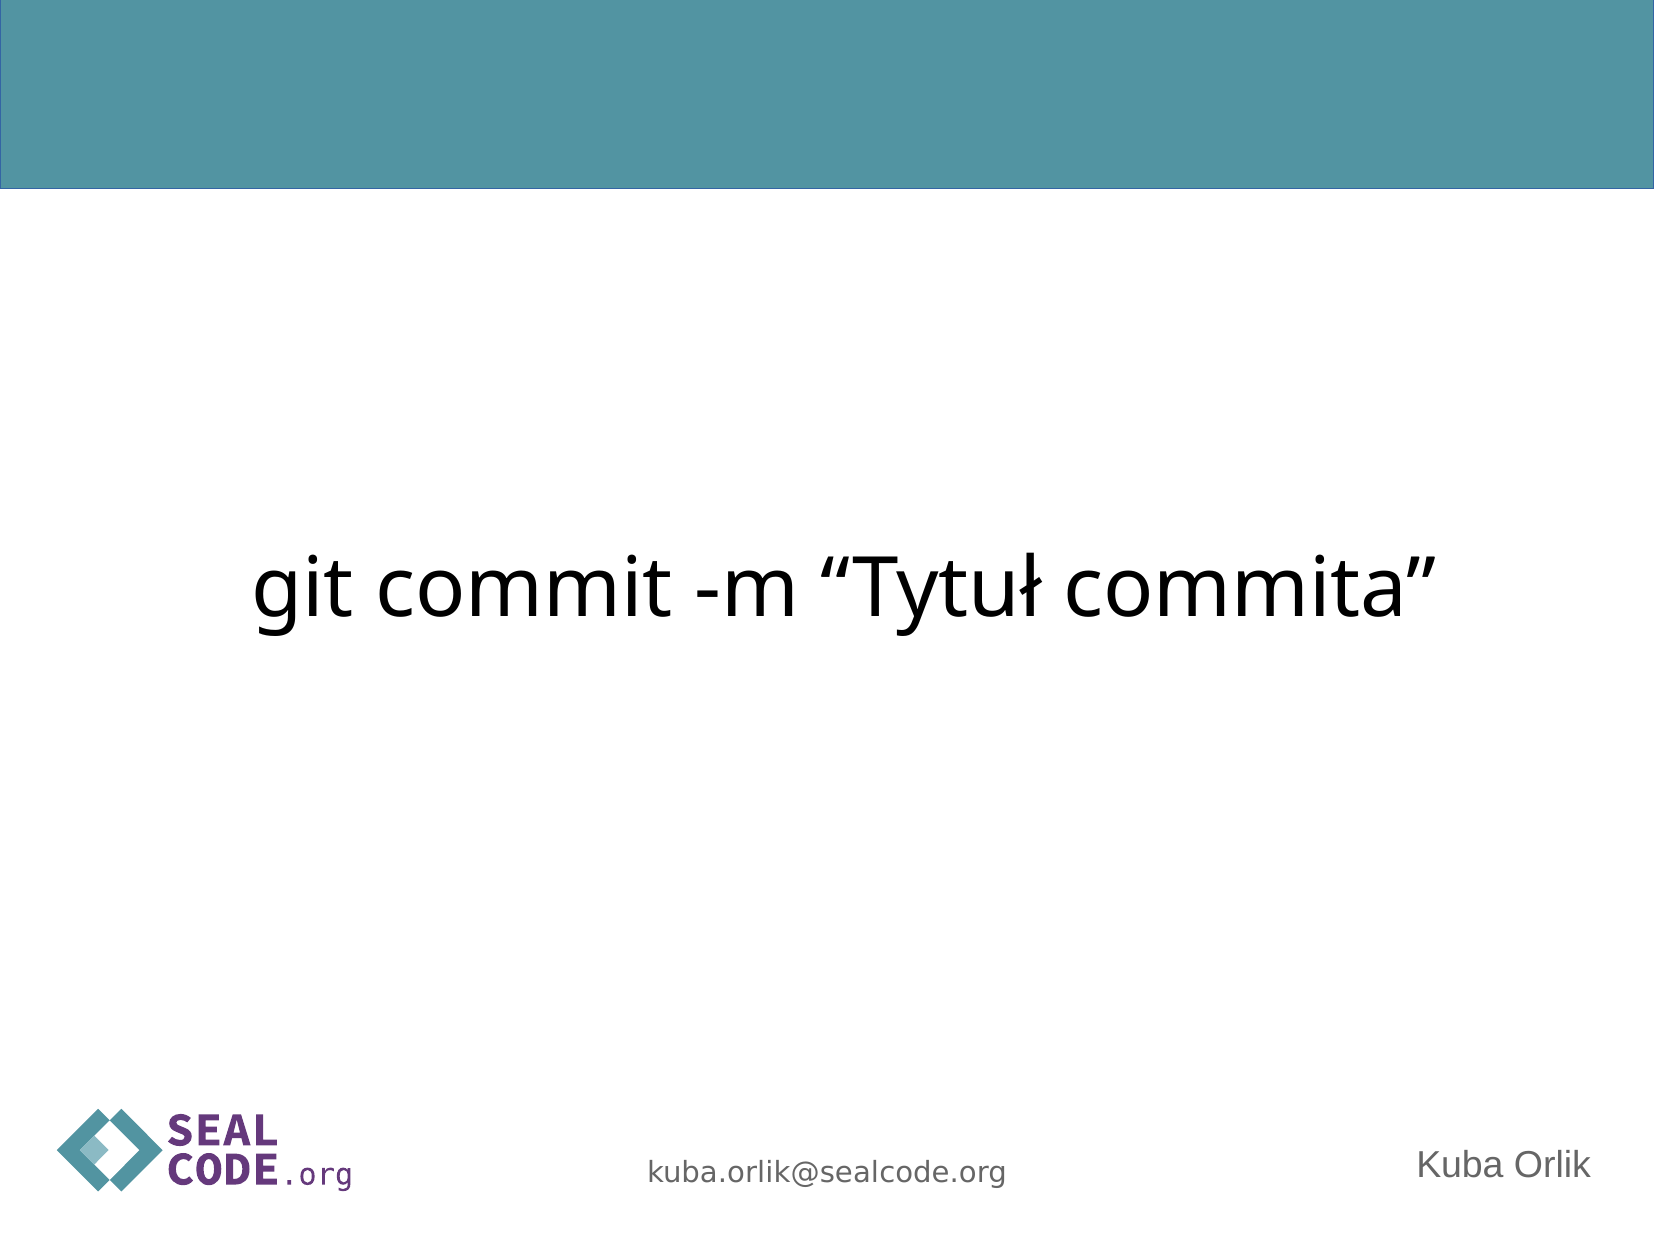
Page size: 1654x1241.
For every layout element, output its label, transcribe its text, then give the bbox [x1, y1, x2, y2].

text_box git commit -m “Tytuł commita” [100, 519, 1553, 1052]
